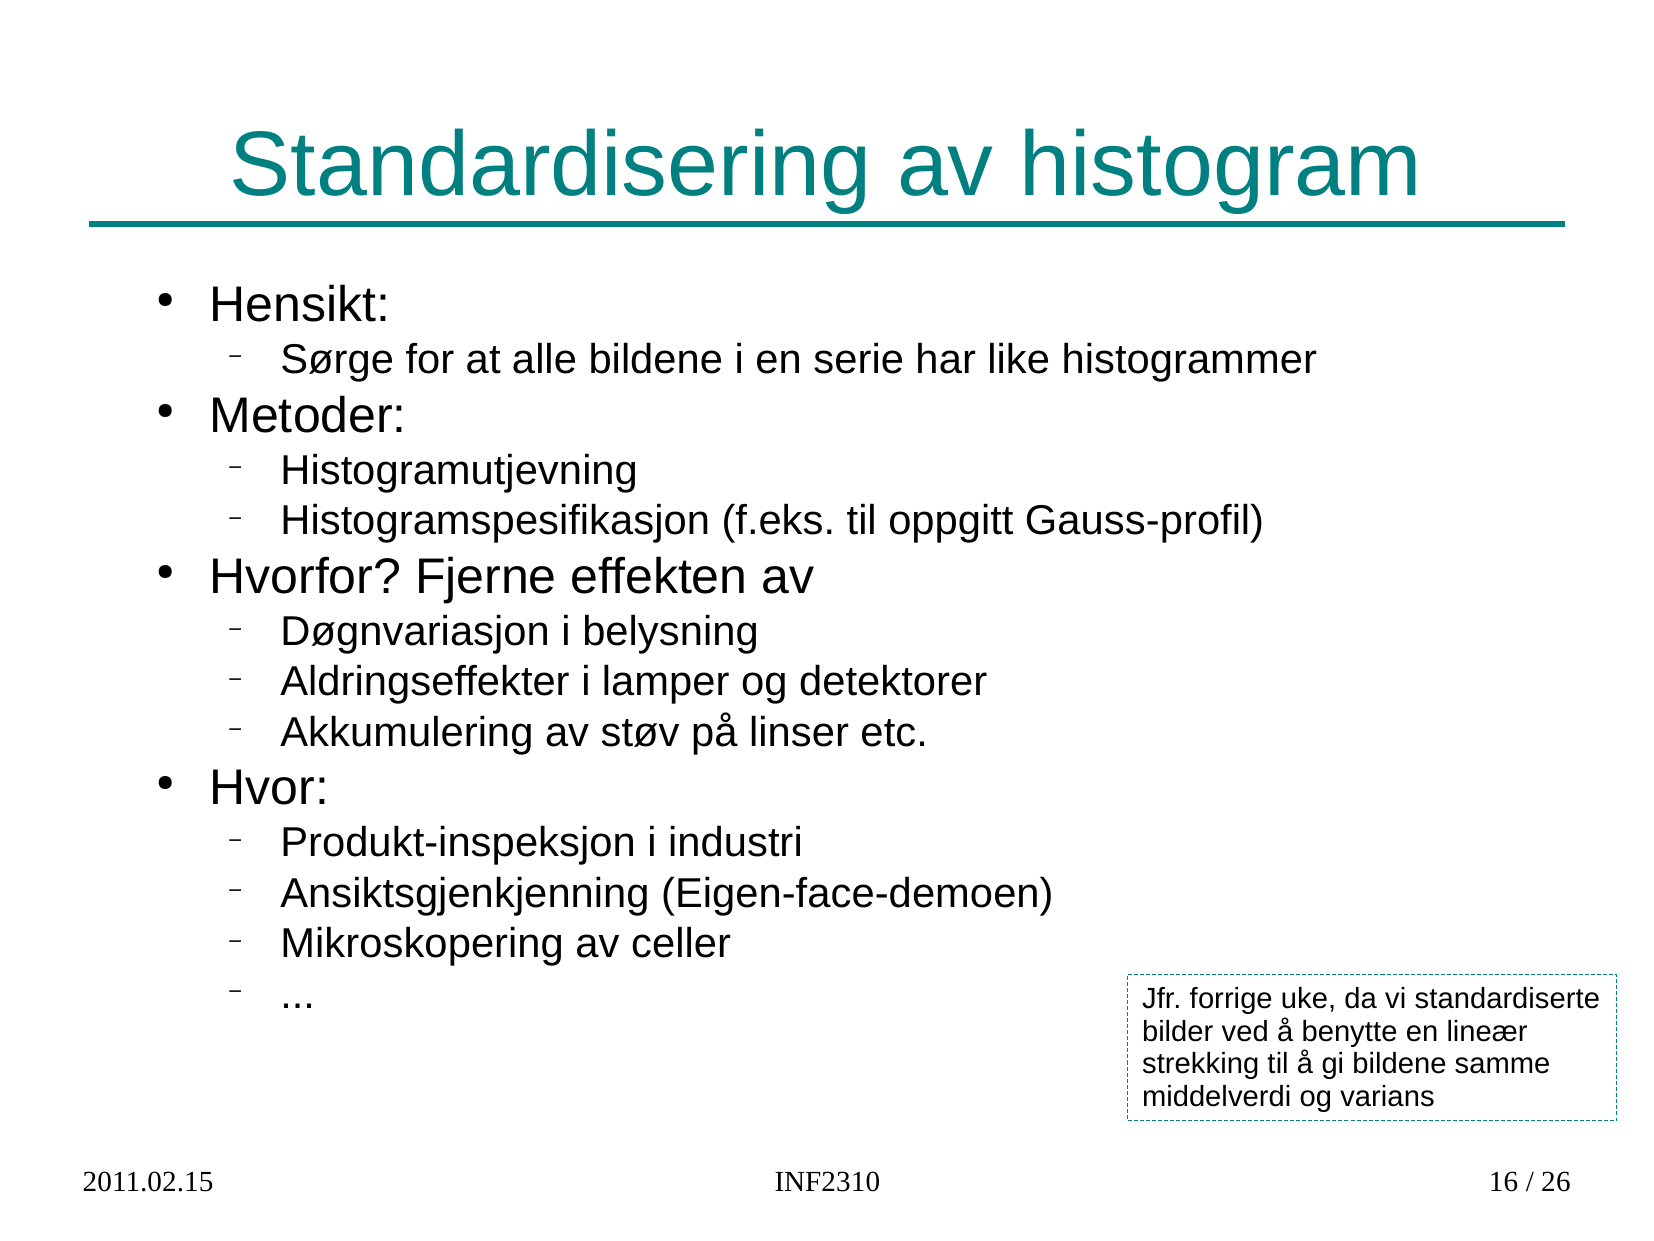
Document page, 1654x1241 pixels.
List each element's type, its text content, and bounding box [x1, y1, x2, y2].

text_box Jfr. forrige uke, da vi standardiserte bilder ved å benytte en lineær strekking til å gi bildene samme middelverdi og varians [1127, 974, 1617, 1121]
list Hensikt: Sørge for at alle bildene i en serie har like histogrammer Metoder: Histogramutjevning Histogramspesifikasjon (f.eks. til oppgitt Gauss-profil) Hvorfor? Fjerne effekten av Døgnvariasjon i belysning Aldringseffekter i lamper og detektorer Akkumulering av støv på linser etc. Hvor: Produkt-inspeksjon i industri Ansiktsgjenkjenning (Eigen-face-demoen) Mikroskopering av celler ... [123, 275, 1530, 1145]
title Standardisering av histogram [123, 68, 1530, 249]
